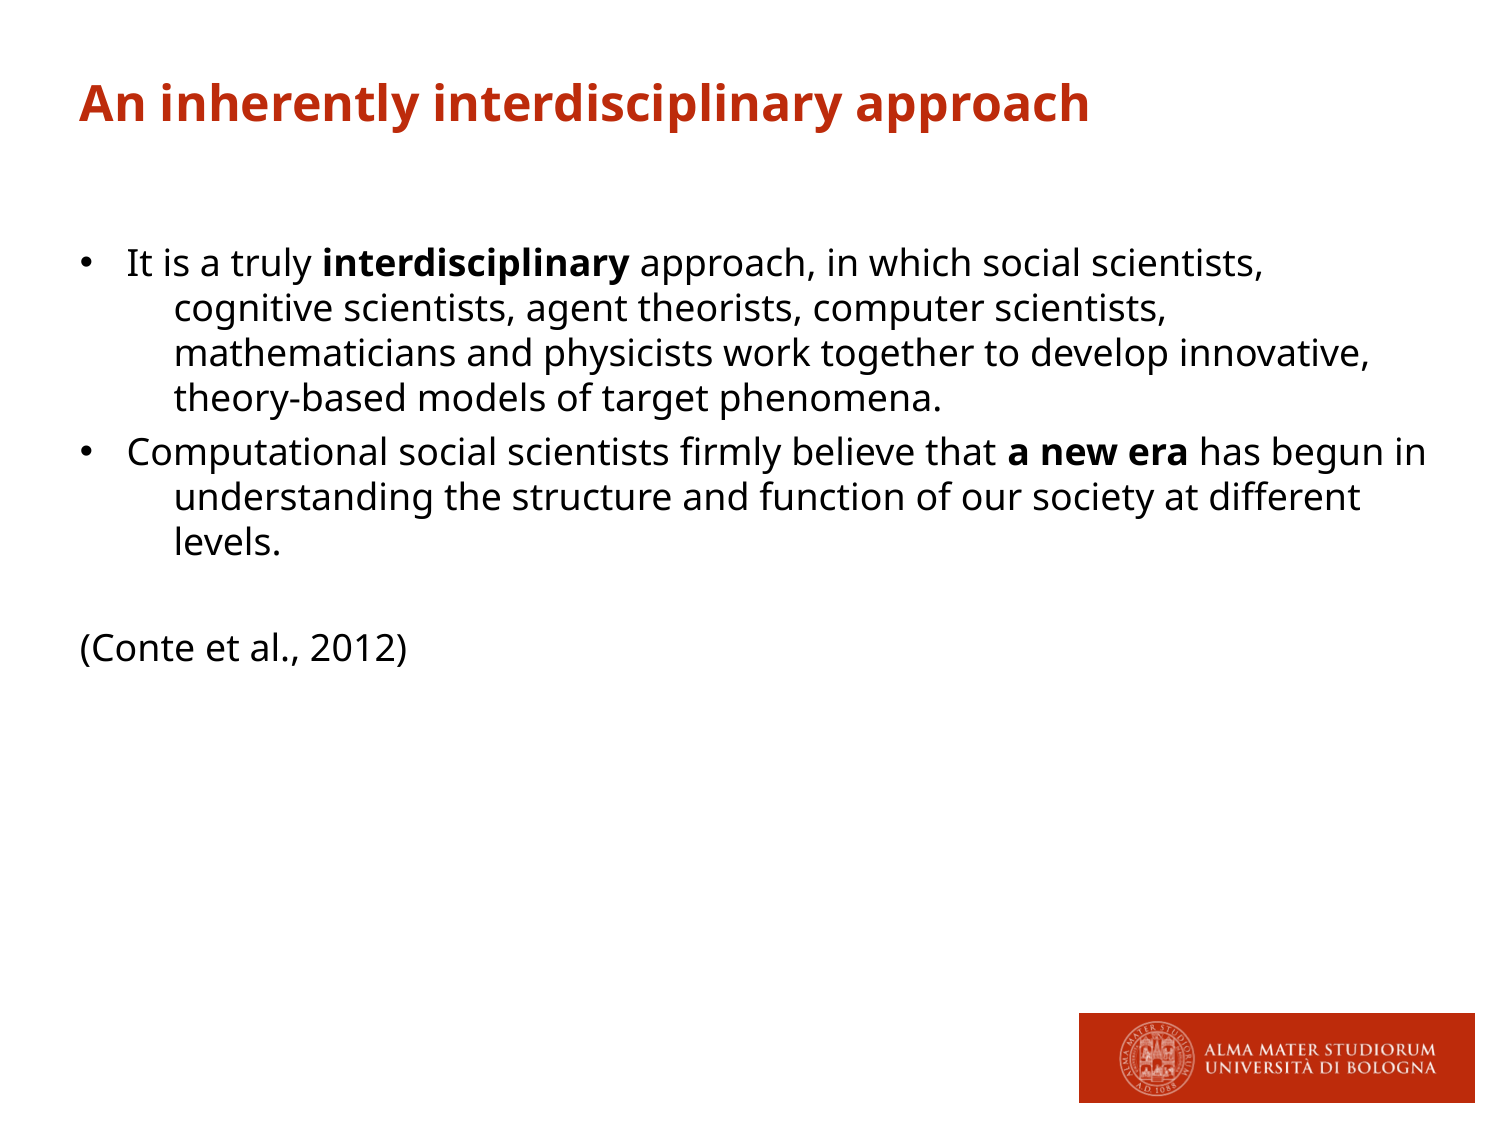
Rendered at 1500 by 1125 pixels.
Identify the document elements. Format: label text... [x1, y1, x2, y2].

list An inherently interdisciplinary approach [64, 78, 1447, 185]
list It is a truly interdisciplinary approach, in which social scientists, cognitive scientists, agent theorists, computer scientists, mathematicians and physicists work together to develop innovative, theory-based models of target phenomena. Computational social scientists firmly believe that a new era has begun in understanding the structure and function of our society at different levels. (Conte et al., 2012) [64, 231, 1447, 988]
